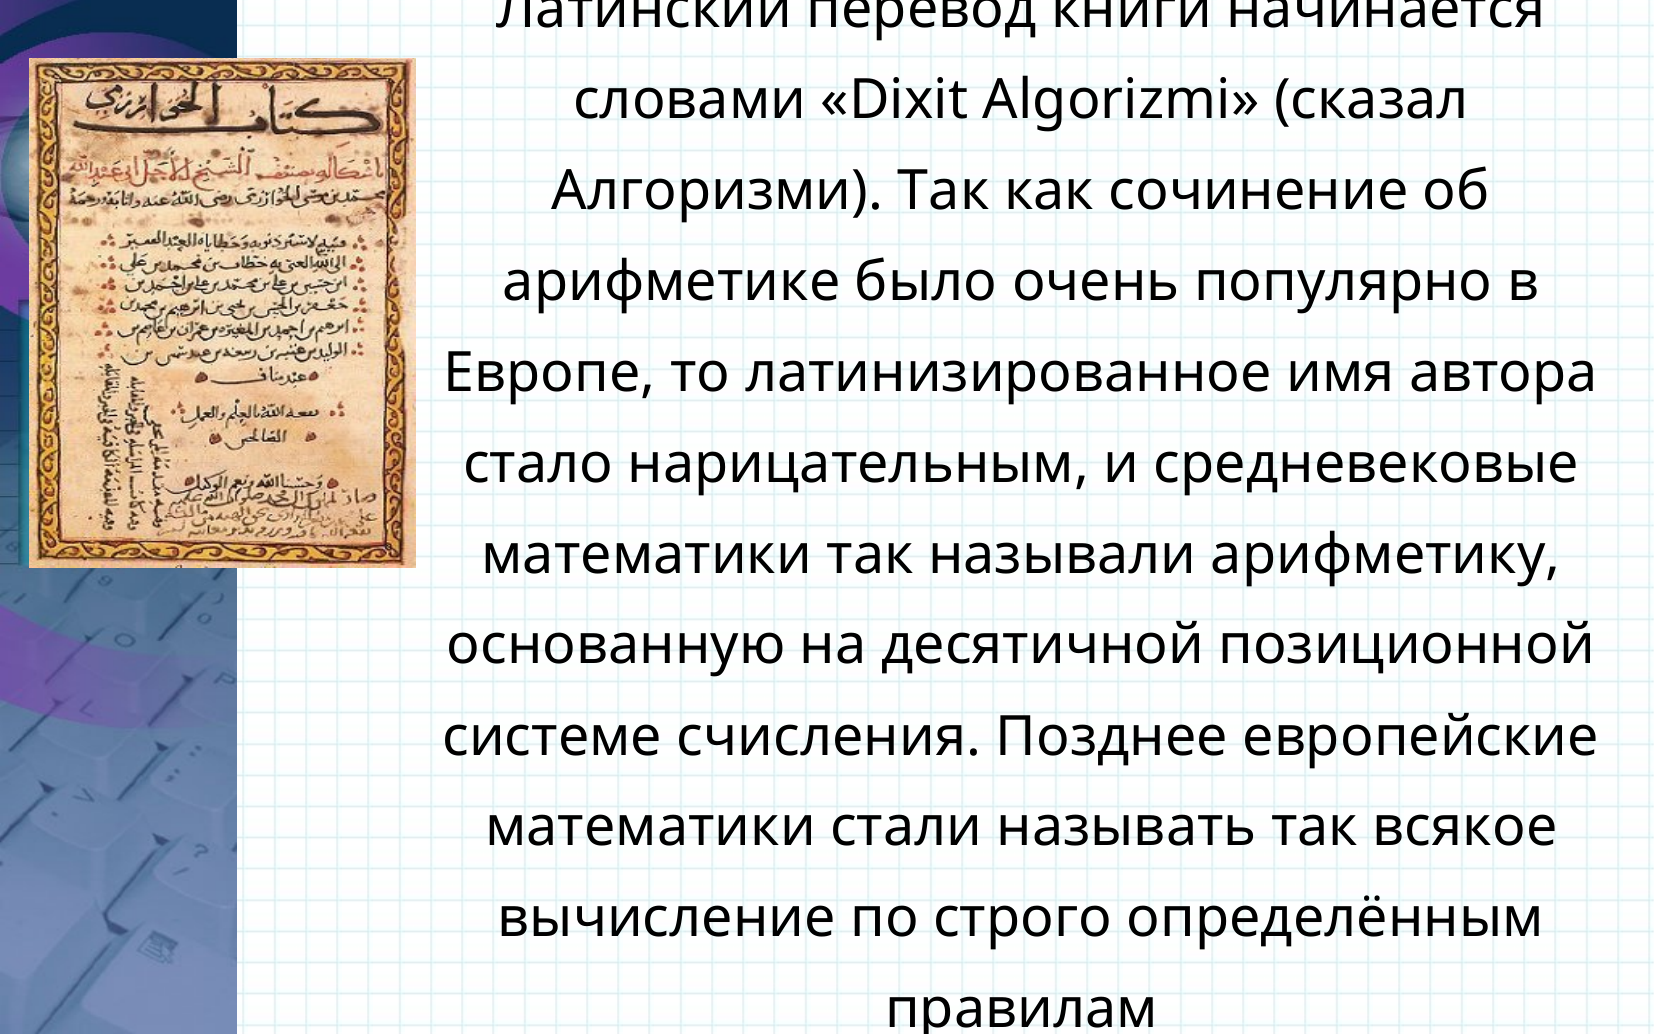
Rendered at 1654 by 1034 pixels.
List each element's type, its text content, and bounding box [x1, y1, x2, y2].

picture [962, 1012, 976, 1024]
picture [1026, 997, 1042, 1021]
subtitle Латинский перевод книги начинается словами «Dixit Algorizmi» (сказал Алгоризми). Так как сочинение об арифметике было очень популярно в Европе, то латинизированное имя автора стало нарицательным, и средневековые математики так называли арифметику, основанную на десятичной позиционной системе счисления. Позднее европейские математики стали называть так всякое вычисление по строго определённым правилам [383, 0, 1625, 997]
picture [928, 0, 1654, 1034]
picture [1127, 997, 1146, 1021]
picture [0, 0, 924, 1034]
picture [995, 1013, 1010, 1023]
picture [929, 1001, 945, 1023]
picture [1093, 1012, 1107, 1024]
picture [995, 1001, 1009, 1009]
